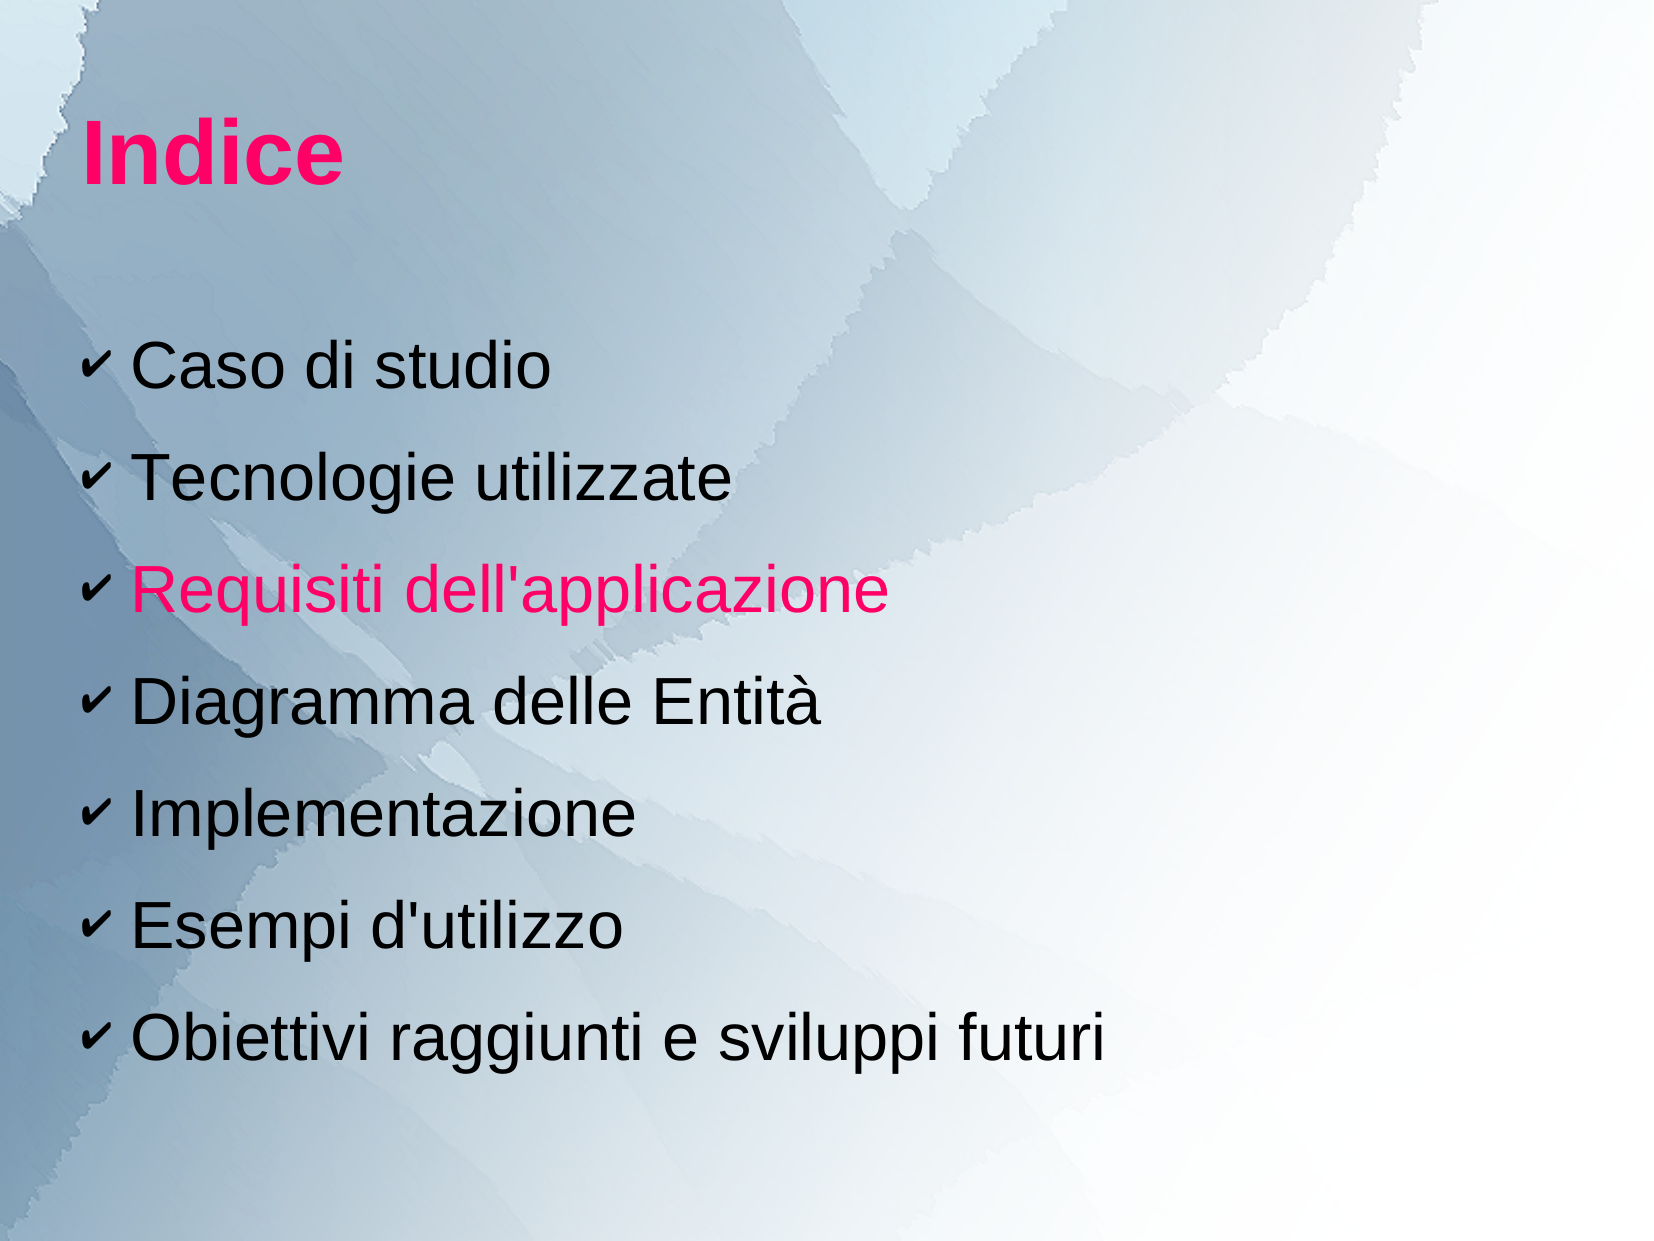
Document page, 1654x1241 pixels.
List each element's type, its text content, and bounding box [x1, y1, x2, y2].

picture [0, 0, 1654, 1241]
title Indice [81, 49, 1570, 257]
text_box Caso di studio Tecnologie utilizzate Requisiti dell'applicazione Diagramma delle Entità Implementazione Esempi d'utilizzo Obiettivi raggiunti e sviluppi futuri [81, 290, 1570, 1151]
